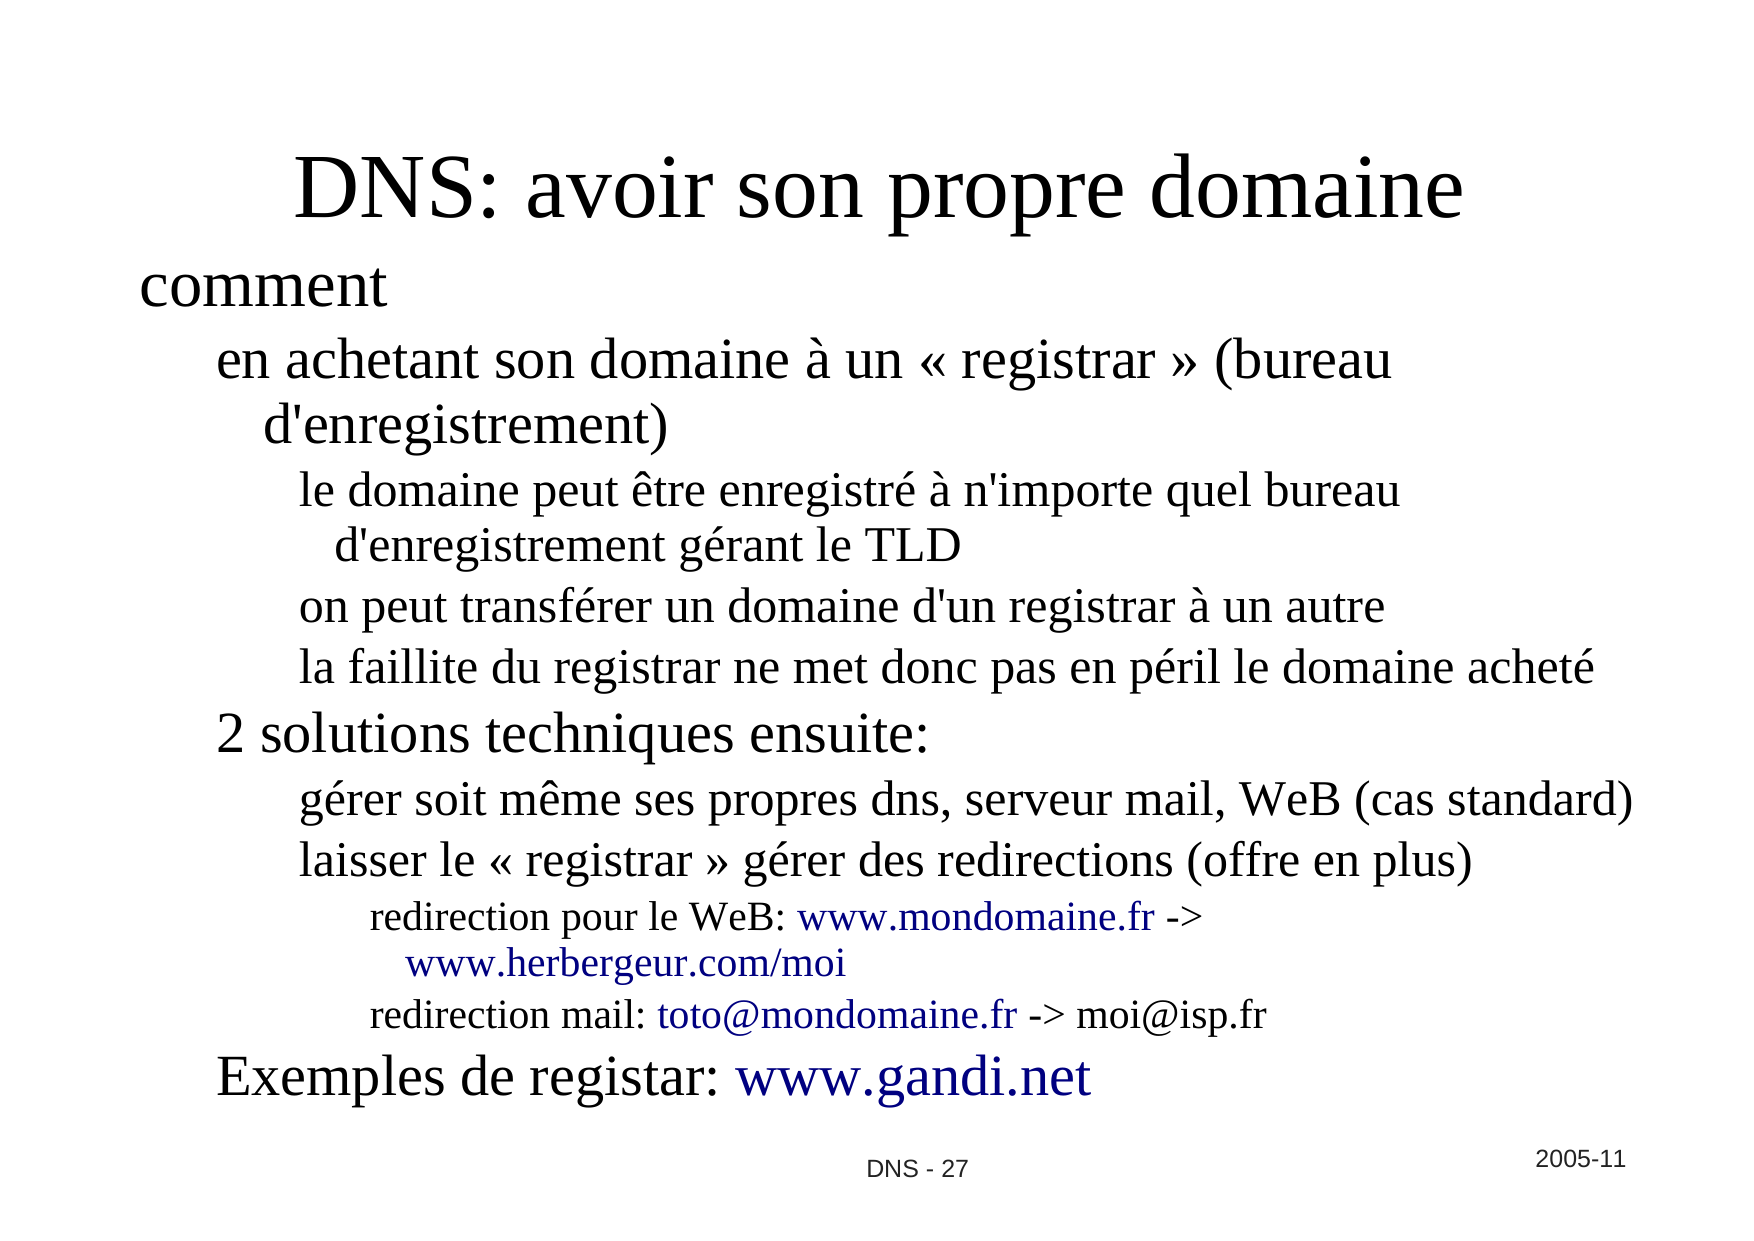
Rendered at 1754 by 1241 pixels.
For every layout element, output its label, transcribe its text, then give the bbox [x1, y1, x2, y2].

title DNS: avoir son propre domaine [121, 72, 1640, 301]
list comment en achetant son domaine à un « registrar » (bureau d'enregistrement) le domaine peut être enregistré à n'importe quel bureau d'enregistrement gérant le TLD on peut transférer un domaine d'un registrar à un autre la faillite du registrar ne met donc pas en péril le domaine acheté 2 solutions techniques ensuite: gérer soit même ses propres dns, serveur mail, WeB (cas standard) laisser le « registrar » gérer des redirections (offre en plus) redirection pour le WeB: www.mondomaine.fr -> www.herbergeur.com/moi redirection mail: toto@mondomaine.fr -> moi@isp.fr Exemples de registar: www.gandi.net [121, 246, 1639, 1241]
